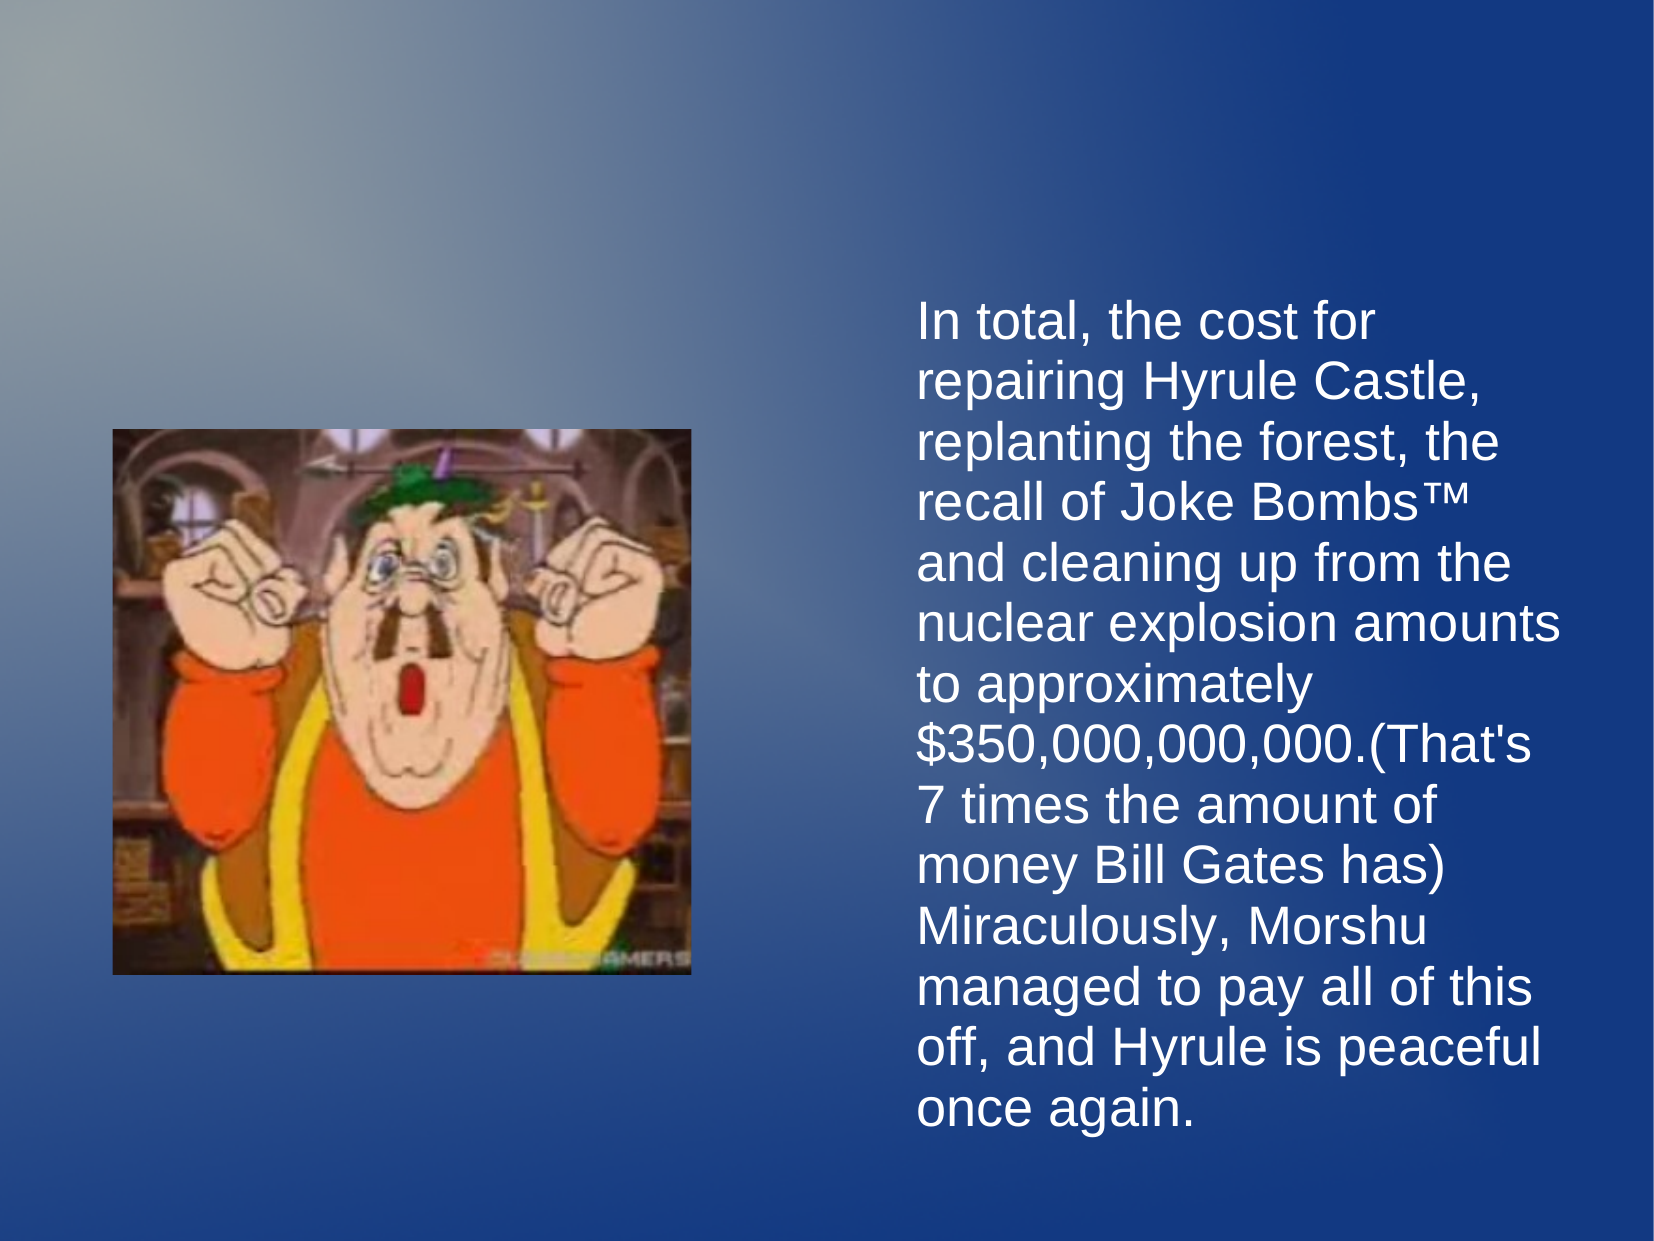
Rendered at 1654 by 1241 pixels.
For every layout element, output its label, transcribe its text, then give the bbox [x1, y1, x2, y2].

picture [0, 0, 1654, 1241]
list In total, the cost for repairing Hyrule Castle, replanting the forest, the recall of Joke Bombs™ and cleaning up from the nuclear explosion amounts to approximately $350,000,000,000.(That's 7 times the amount of money Bill Gates has) Miraculously, Morshu managed to pay all of this off, and Hyrule is peaceful once again. [845, 290, 1572, 1138]
